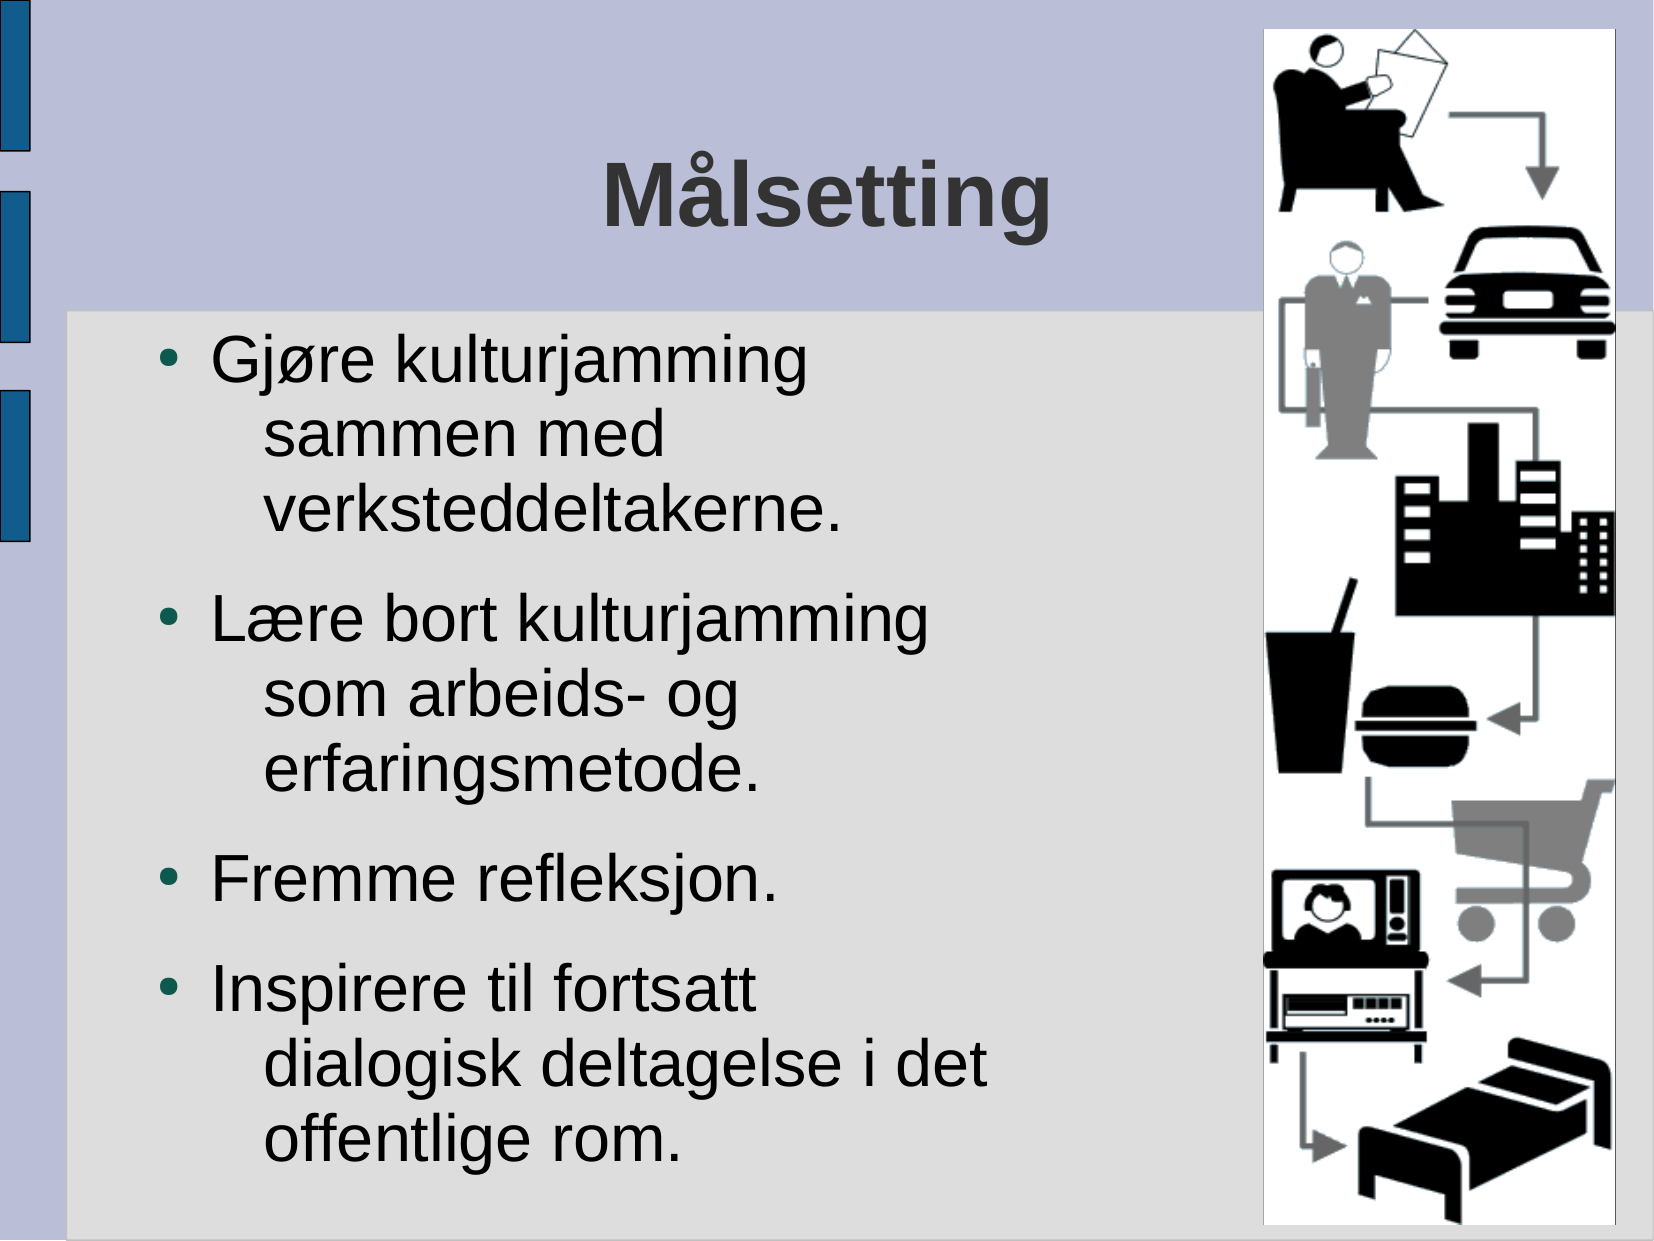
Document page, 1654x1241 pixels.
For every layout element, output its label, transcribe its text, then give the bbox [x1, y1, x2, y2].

title Målsetting [121, 91, 1263, 299]
chart [1263, 29, 1616, 1225]
list Gjøre kulturjamming sammen med verksteddeltakerne. Lære bort kulturjamming som arbeids- og erfaringsmetode. Fremme refleksjon. Inspirere til fortsatt dialogisk deltagelse i det offentlige rom. [121, 321, 996, 1214]
